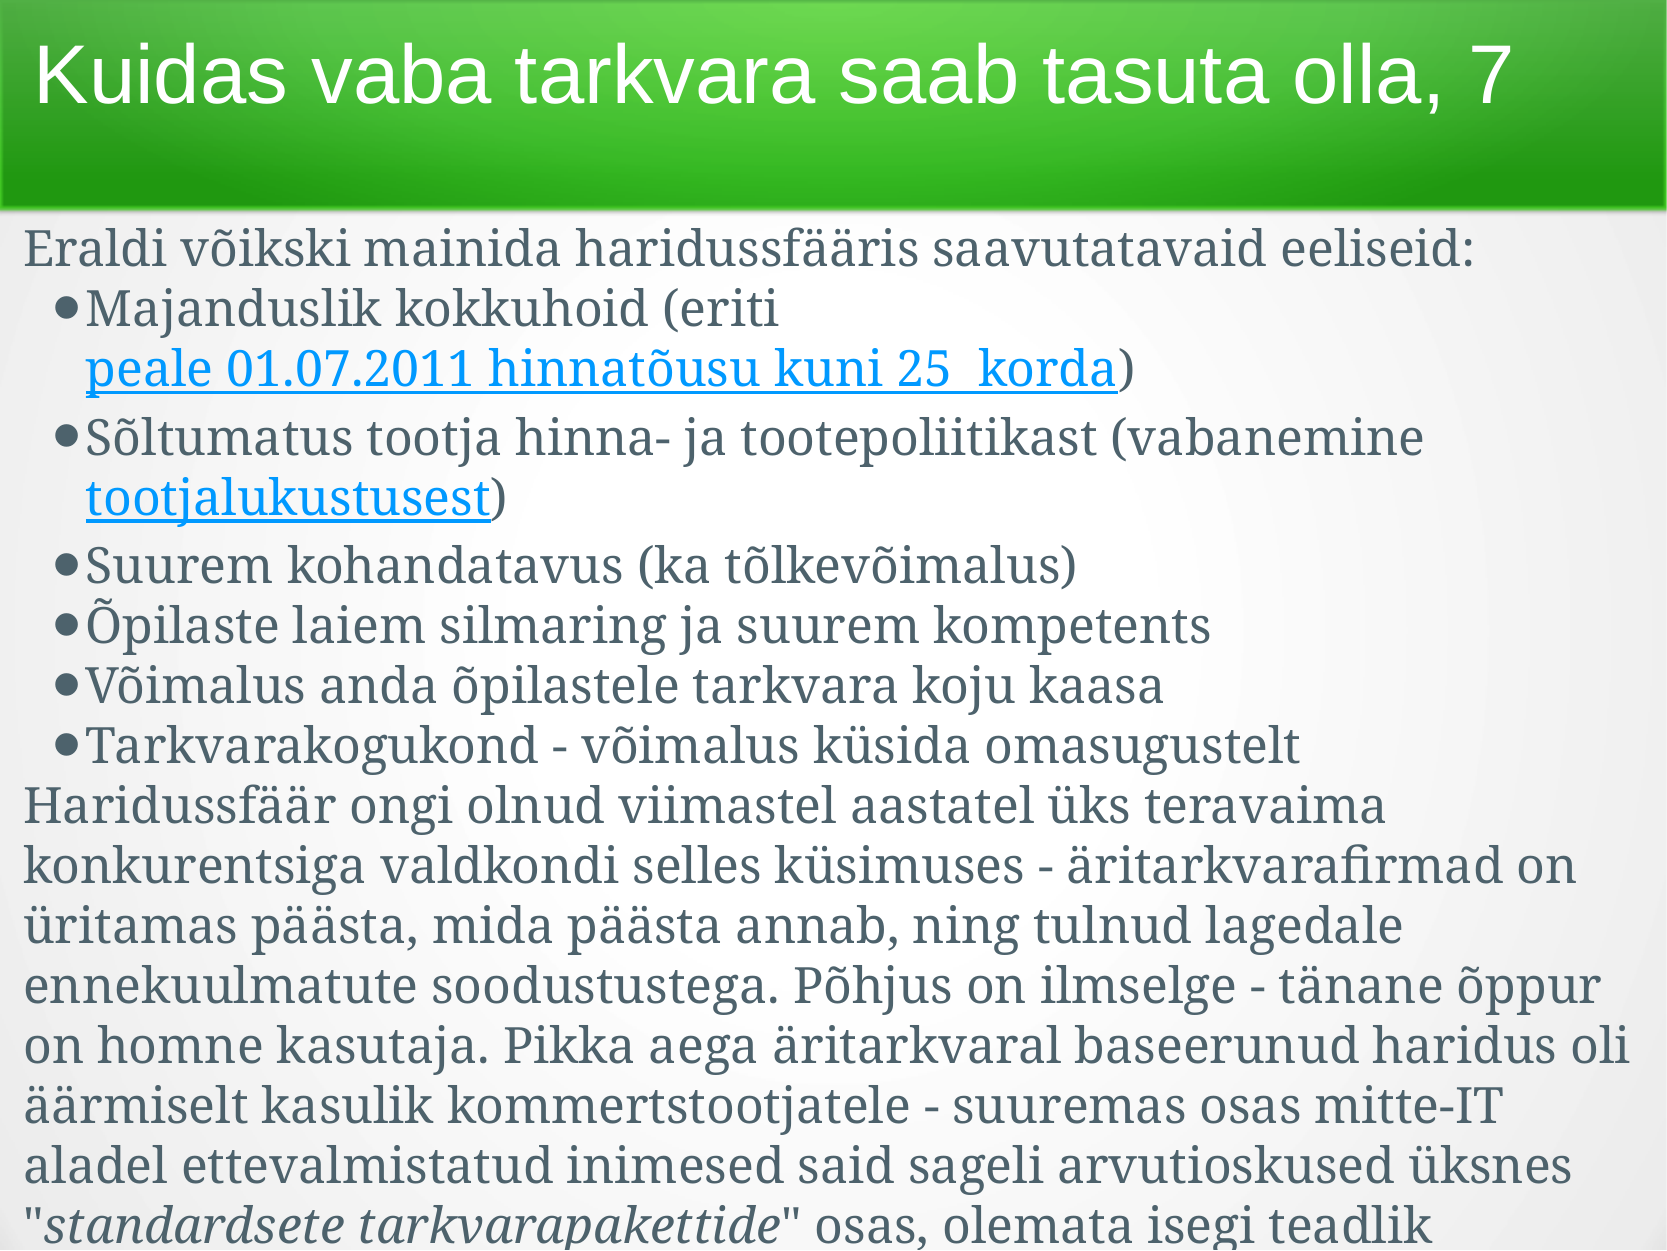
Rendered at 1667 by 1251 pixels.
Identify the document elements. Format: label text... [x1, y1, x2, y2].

list Eraldi võikski mainida haridussfääris saavutatavaid eeliseid: Majanduslik kokkuhoid (eriti peale 01.07.2011 hinnatõusu kuni 25 korda) Sõltumatus tootja hinna- ja tootepoliitikast (vabanemine tootjalukustusest) Suurem kohandatavus (ka tõlkevõimalus) Õpilaste laiem silmaring ja suurem kompetents Võimalus anda õpilastele tarkvara koju kaasa Tarkvarakogukond - võimalus küsida omasugustelt Haridussfäär ongi olnud viimastel aastatel üks teravaima konkurentsiga valdkondi selles küsimuses - äritarkvarafirmad on üritamas päästa, mida päästa annab, ning tulnud lagedale ennekuulmatute soodustustega. Põhjus on ilmselge - tänane õppur on homne kasutaja. Pikka aega äritarkvaral baseerunud haridus oli äärmiselt kasulik kommertstootjatele - suuremas osas mitte-IT aladel ettevalmistatud inimesed said sageli arvutioskused üksnes "standardsete tarkvarapakettide" osas, olemata isegi teadlik alternatiivide olemasolust... [17, 210, 1647, 1247]
title Kuidas vaba tarkvara saab tasuta olla, 7 [33, 28, 1622, 122]
picture [0, 0, 1667, 1250]
